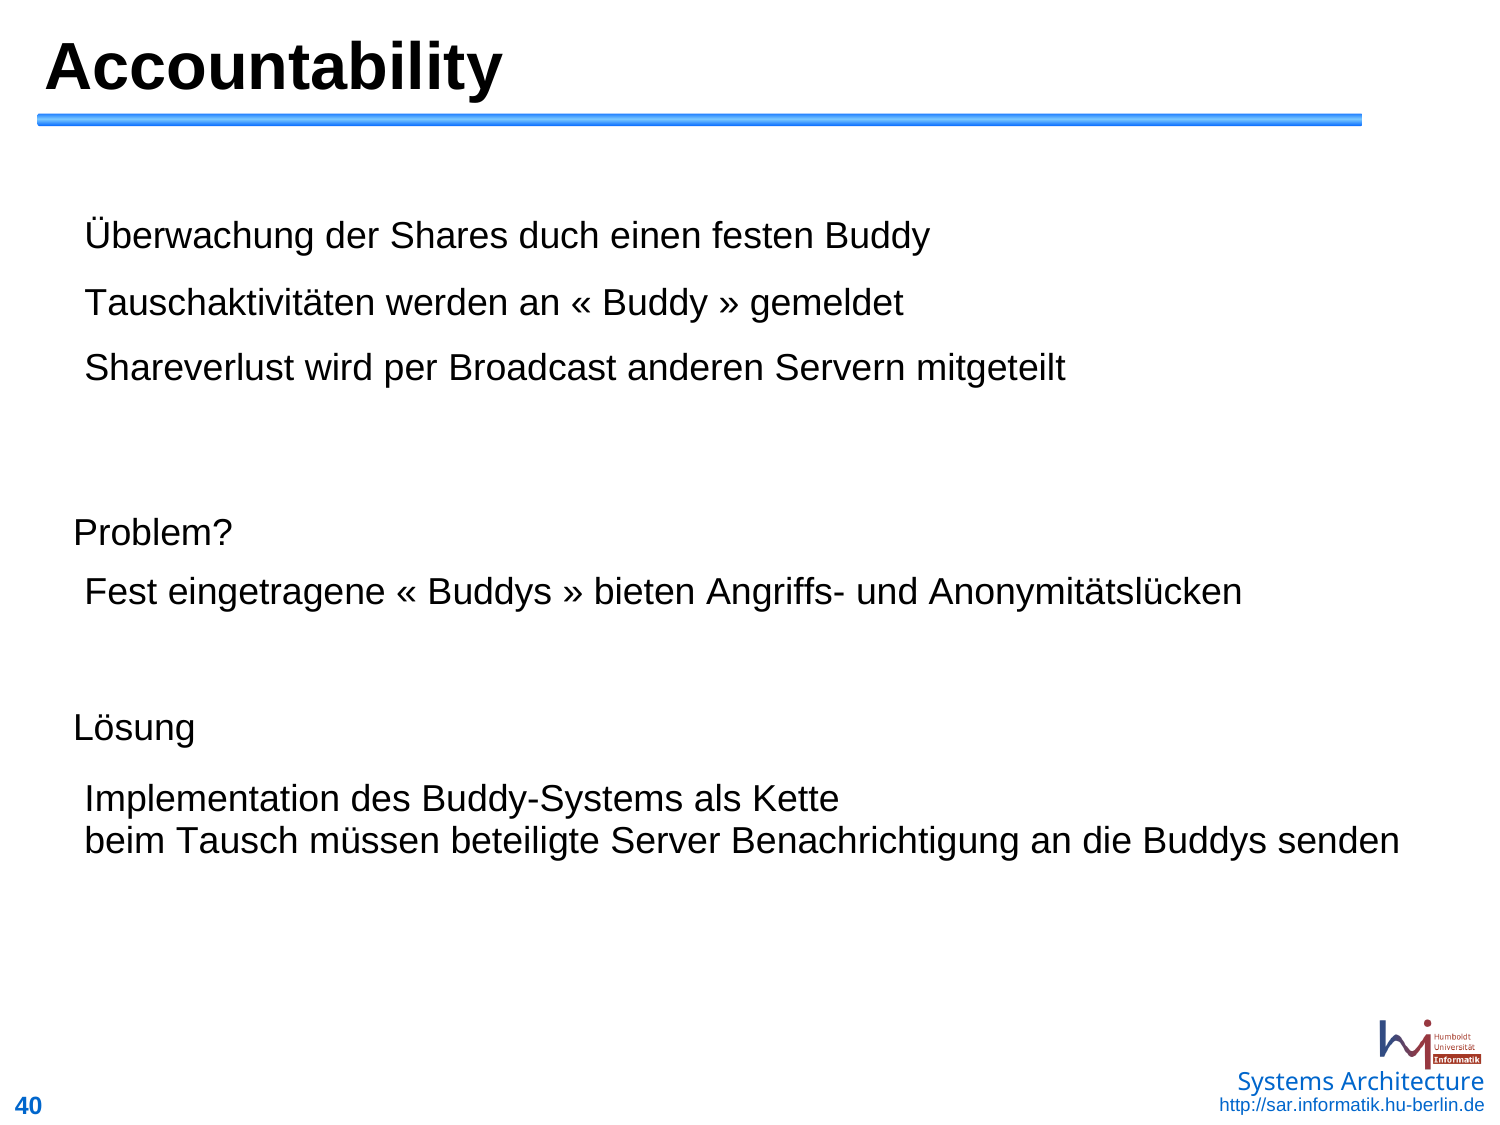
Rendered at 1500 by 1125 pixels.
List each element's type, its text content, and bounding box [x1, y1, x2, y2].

text_box Fest eingetragene « Buddys » bieten Angriffs- und Anonymitätslücken [59, 563, 1277, 621]
text_box Lösung [58, 699, 211, 756]
text_box Tauschaktivitäten werden an « Buddy » gemeldet [59, 273, 927, 331]
text_box Überwachung der Shares duch einen festen Buddy [59, 206, 954, 264]
text_box Problem? [58, 504, 249, 562]
text_box Implementation des Buddy-Systems als Kette beim Tausch müssen beteiligte Server Benachrichtigung an die Buddys senden [59, 770, 1425, 869]
text_box Shareverlust wird per Broadcast anderen Servern mitgeteilt [59, 338, 1100, 396]
title Accountability [29, 20, 1500, 114]
picture [1376, 1016, 1483, 1071]
